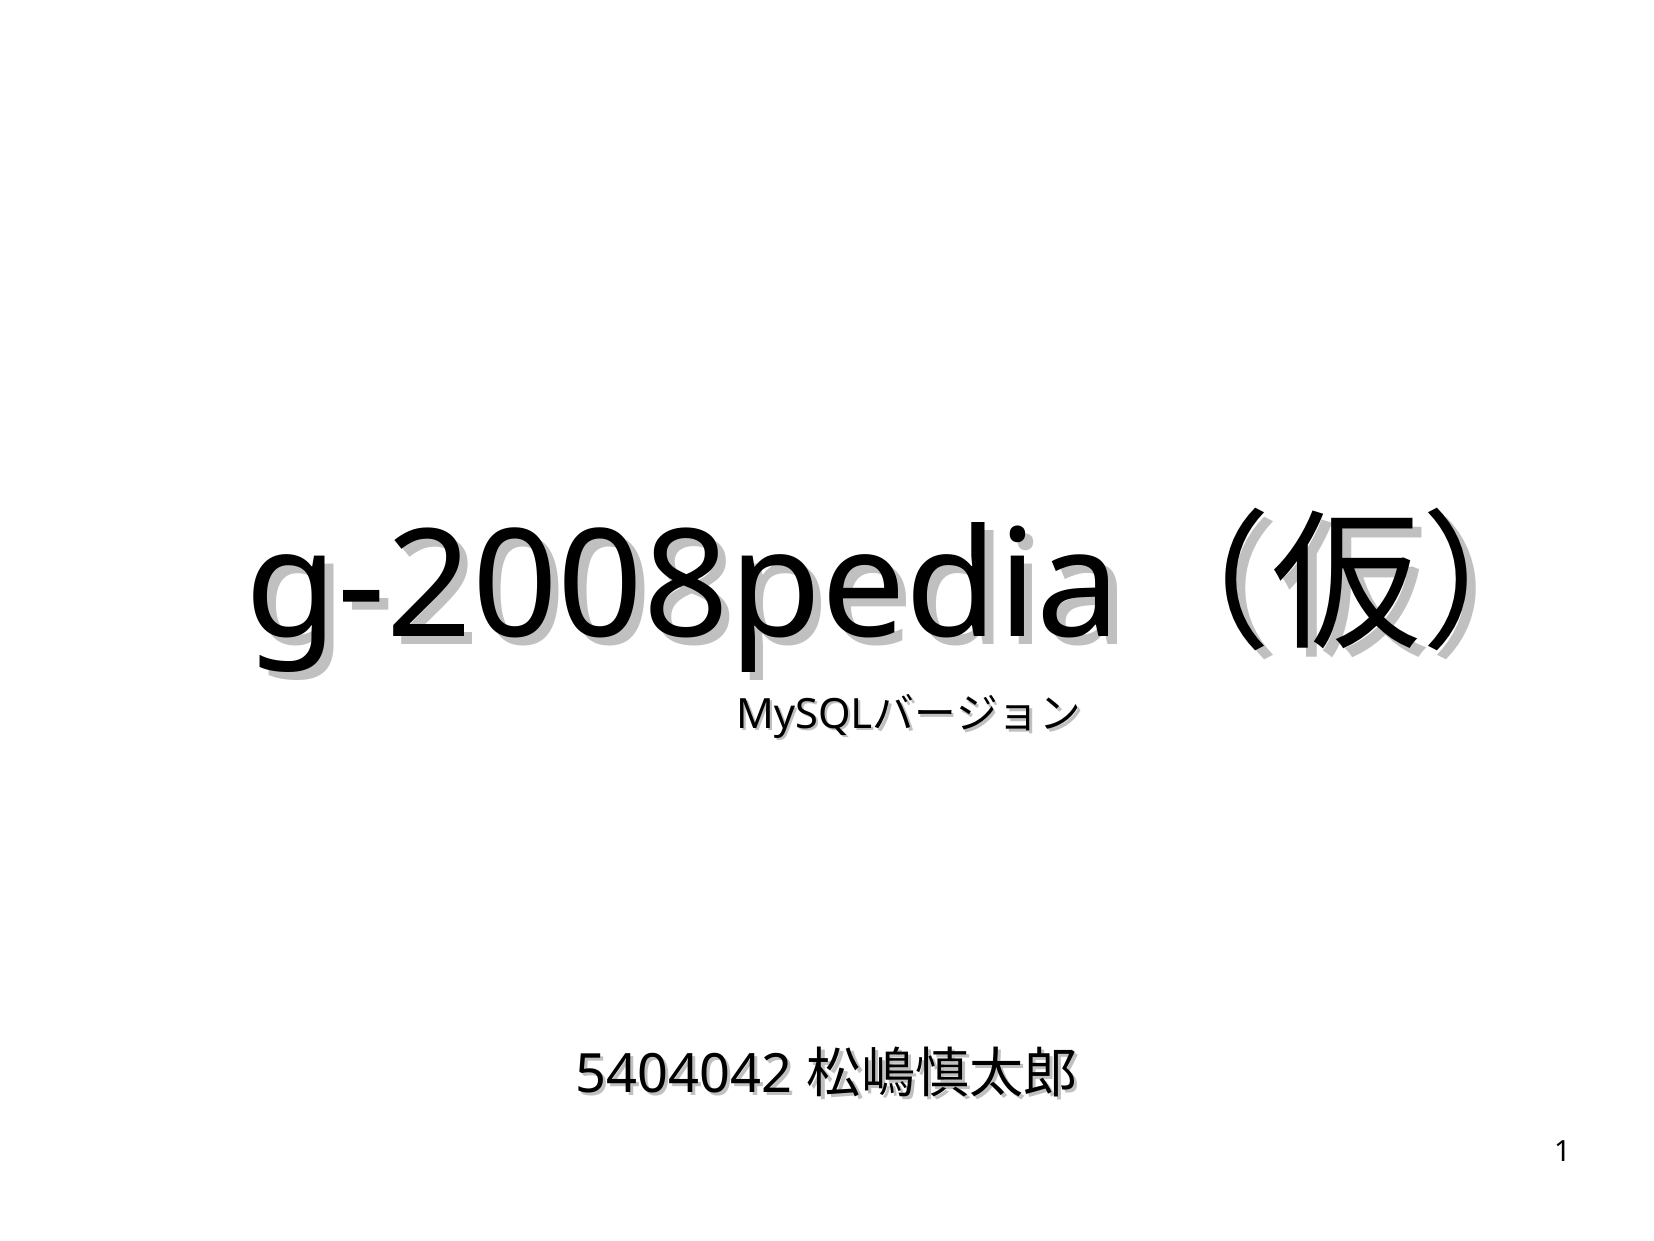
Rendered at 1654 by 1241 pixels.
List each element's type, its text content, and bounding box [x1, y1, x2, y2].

text_box 5404042 松嶋慎太郎 [561, 1021, 1113, 1097]
text_box g-2008pedia（仮） MySQLバージョン [231, 454, 1457, 681]
